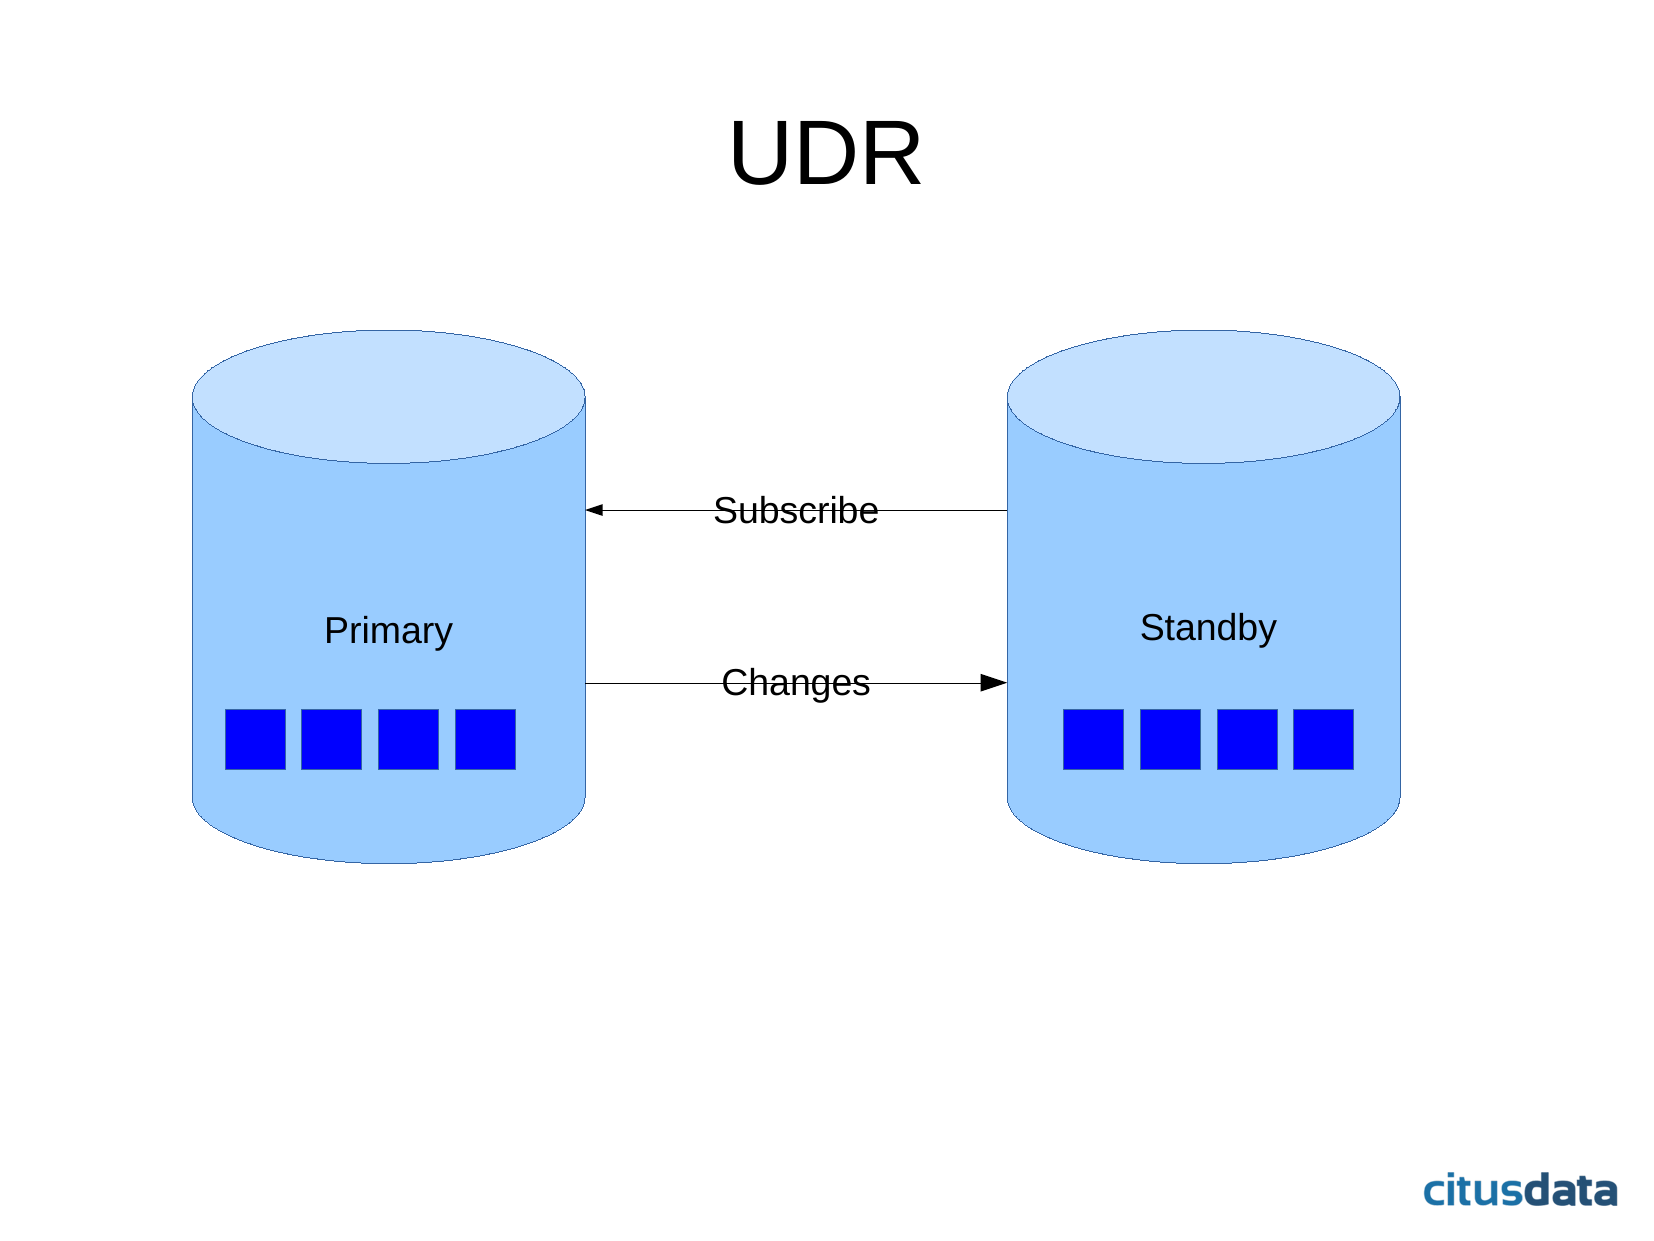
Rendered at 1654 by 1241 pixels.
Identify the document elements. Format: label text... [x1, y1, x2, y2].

picture [1420, 1167, 1622, 1209]
text_box [225, 709, 286, 770]
text_box [1007, 397, 1401, 864]
text_box [455, 709, 516, 770]
text_box Standby [1125, 599, 1292, 657]
text_box [301, 709, 362, 770]
text_box Primary [192, 398, 586, 864]
title UDR [82, 49, 1571, 257]
text_box [378, 709, 439, 770]
